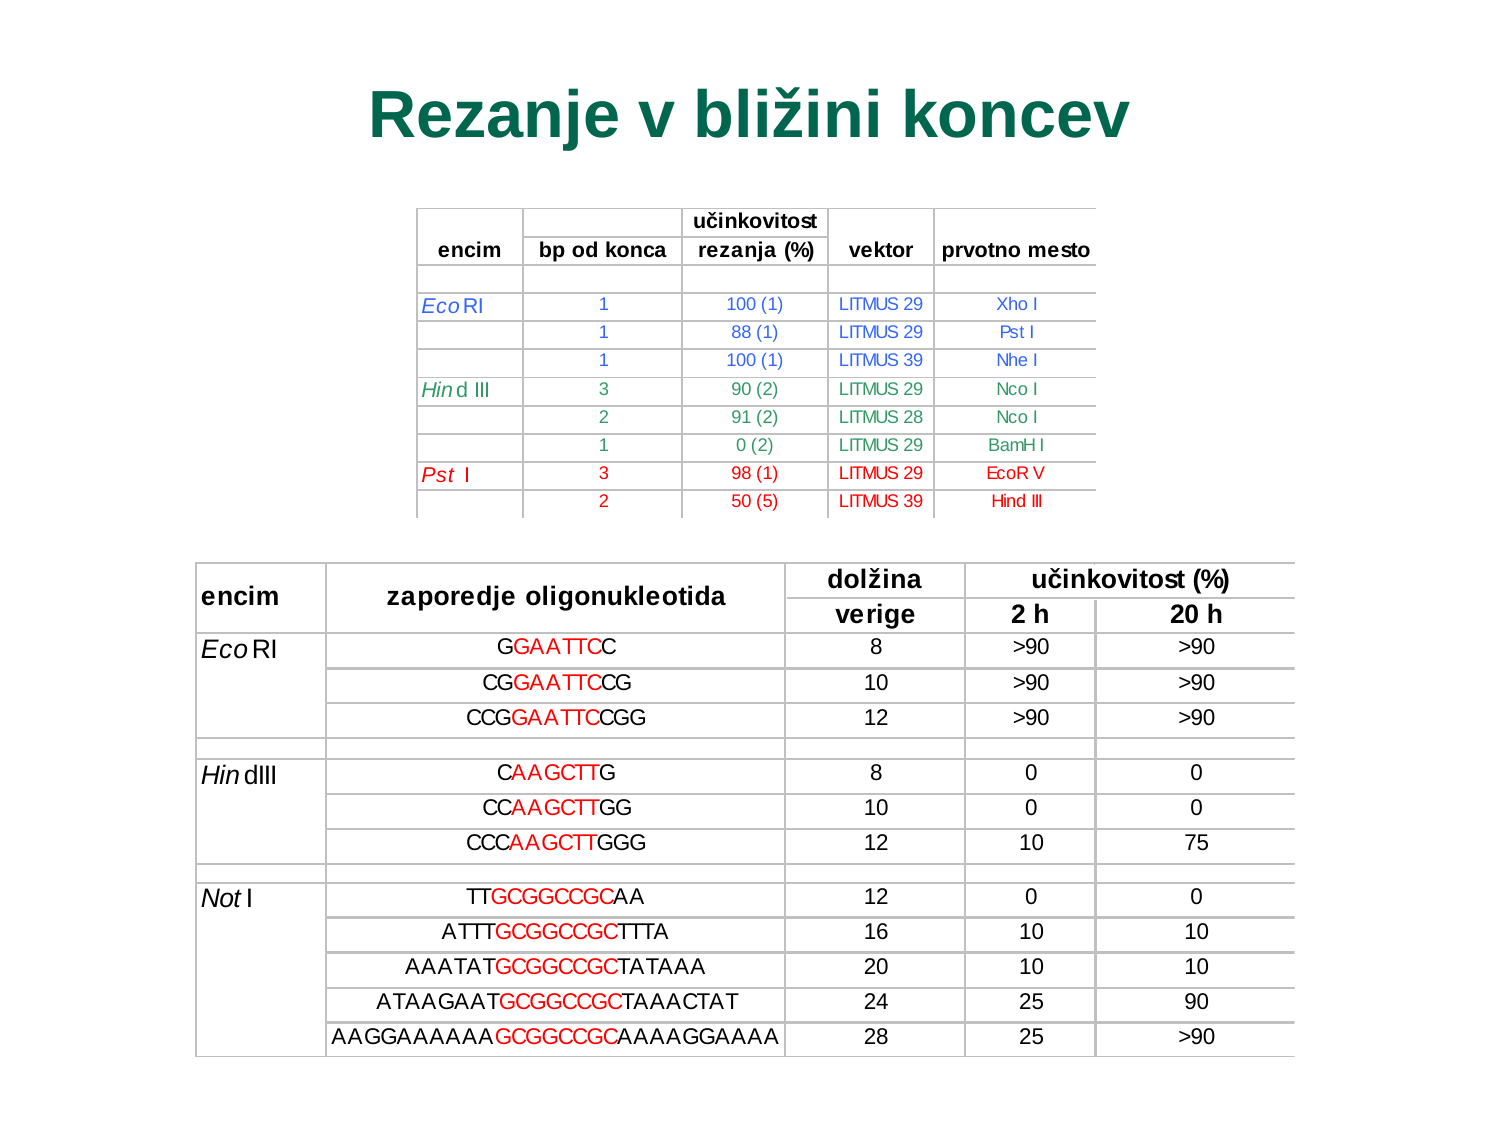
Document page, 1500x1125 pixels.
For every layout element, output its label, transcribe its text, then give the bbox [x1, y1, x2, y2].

chart [416, 207, 1098, 520]
title Rezanje v bližini koncev [112, 62, 1388, 158]
chart [194, 562, 1297, 1059]
